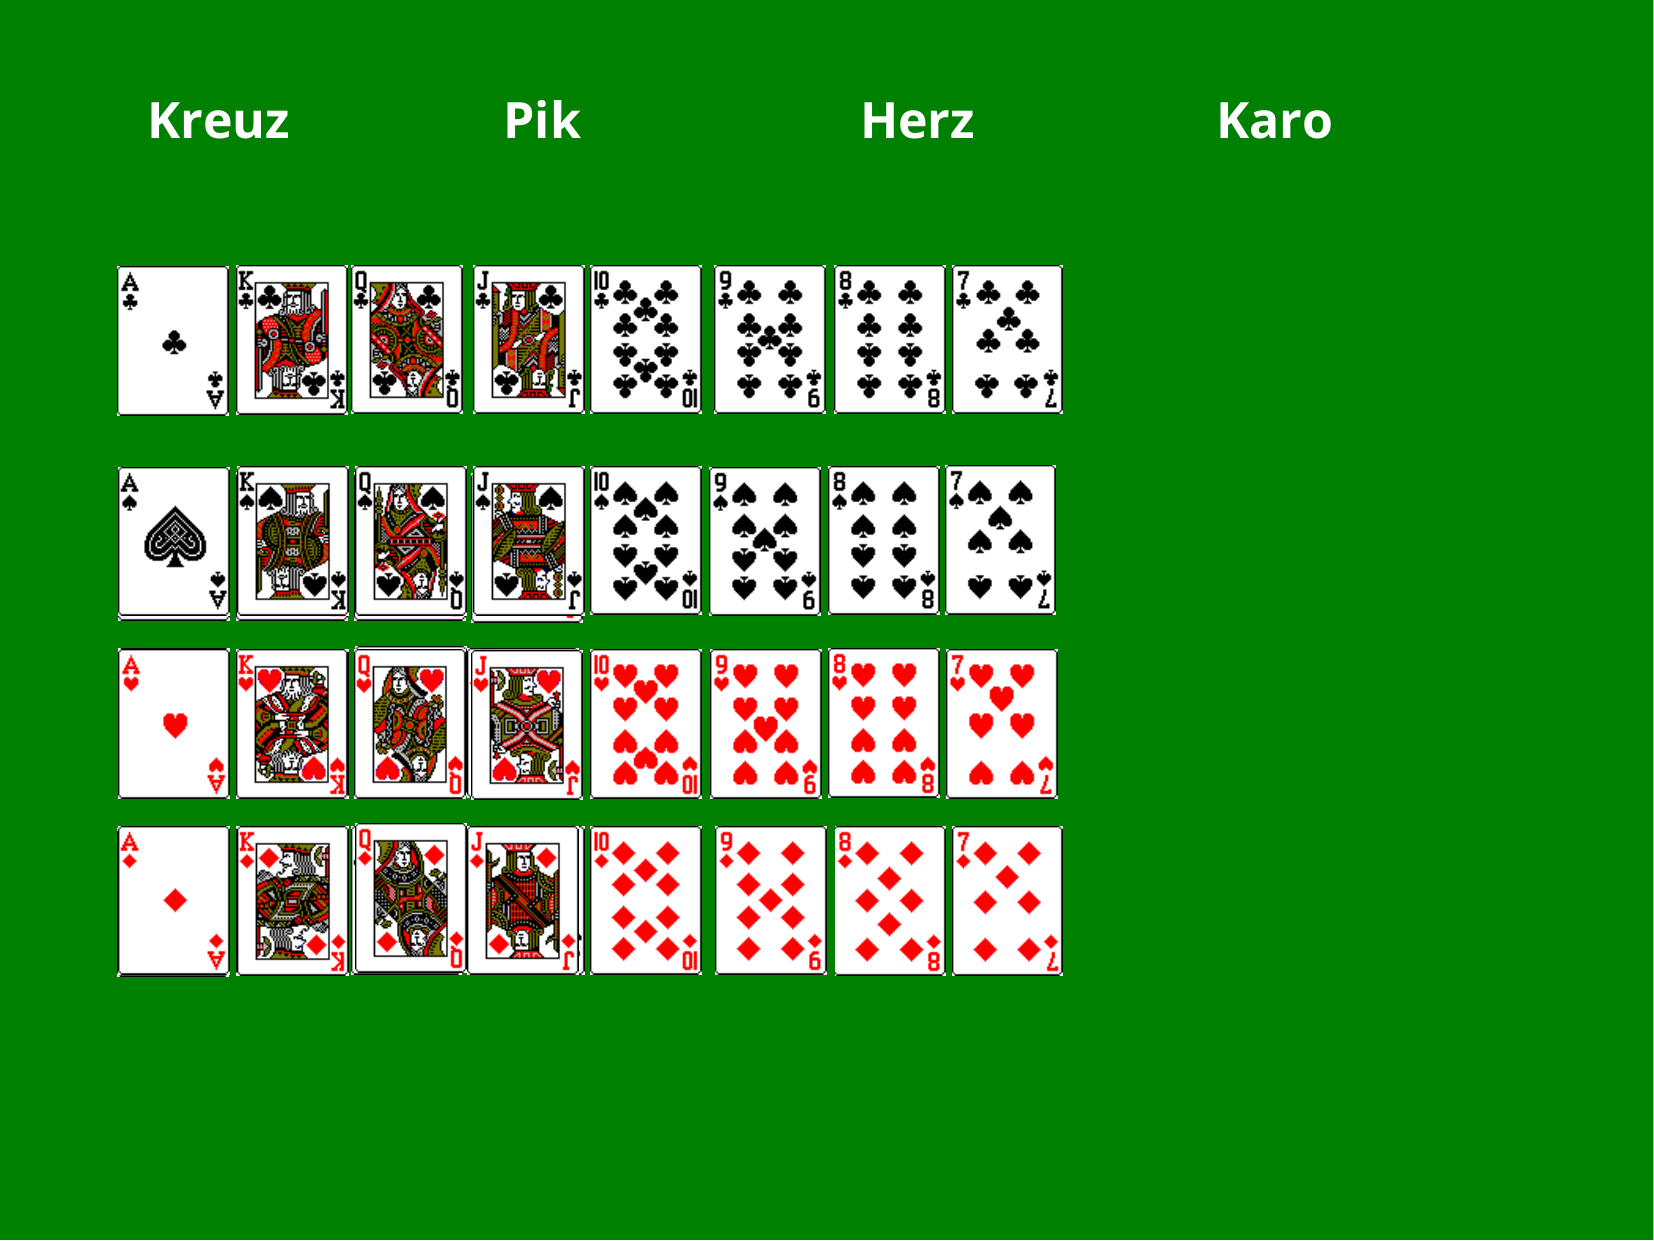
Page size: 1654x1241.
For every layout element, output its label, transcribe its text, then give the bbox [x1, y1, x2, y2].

picture [236, 826, 349, 976]
picture [354, 466, 467, 621]
picture [946, 649, 1058, 799]
picture [351, 265, 463, 414]
picture [351, 823, 585, 975]
picture [835, 826, 946, 976]
picture [834, 265, 946, 415]
picture [714, 265, 826, 415]
picture [590, 826, 702, 975]
picture [945, 465, 1056, 615]
picture [710, 649, 822, 799]
picture [828, 648, 940, 798]
picture [236, 649, 349, 799]
picture [590, 649, 702, 799]
picture [236, 265, 348, 415]
picture [952, 826, 1063, 976]
picture [354, 646, 583, 800]
picture [709, 467, 821, 616]
picture [471, 466, 585, 623]
picture [118, 648, 230, 799]
picture [590, 466, 702, 615]
picture [117, 826, 230, 977]
picture [236, 466, 349, 621]
picture [715, 826, 827, 975]
picture [117, 266, 229, 416]
picture [590, 265, 702, 414]
picture [473, 265, 585, 414]
text_box Kreuz Pik Herz Karo [147, 88, 1625, 149]
picture [952, 265, 1063, 415]
picture [828, 466, 940, 615]
picture [118, 467, 230, 621]
